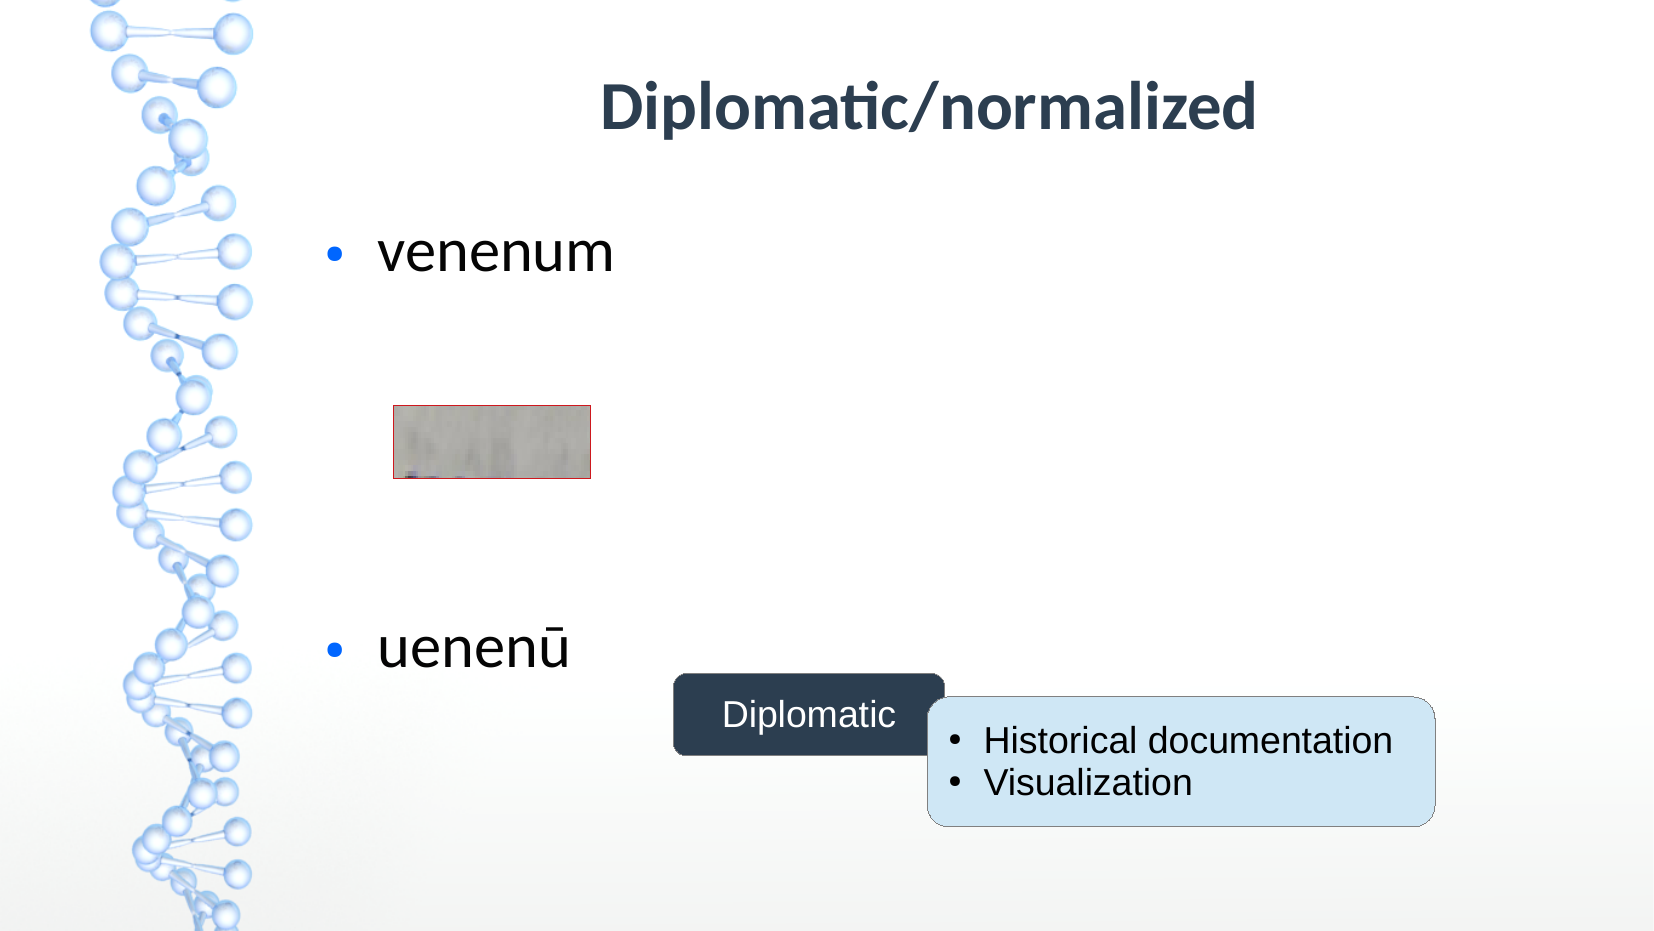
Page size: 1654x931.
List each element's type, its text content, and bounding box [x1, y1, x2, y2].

title Diplomatic/normalized [265, 35, 1595, 189]
text_box Diplomatic [673, 673, 945, 756]
text_box Historical documentation Visualization [927, 696, 1436, 827]
list venenum [307, 224, 662, 308]
picture [0, 0, 1654, 931]
list uenenū [307, 620, 626, 703]
